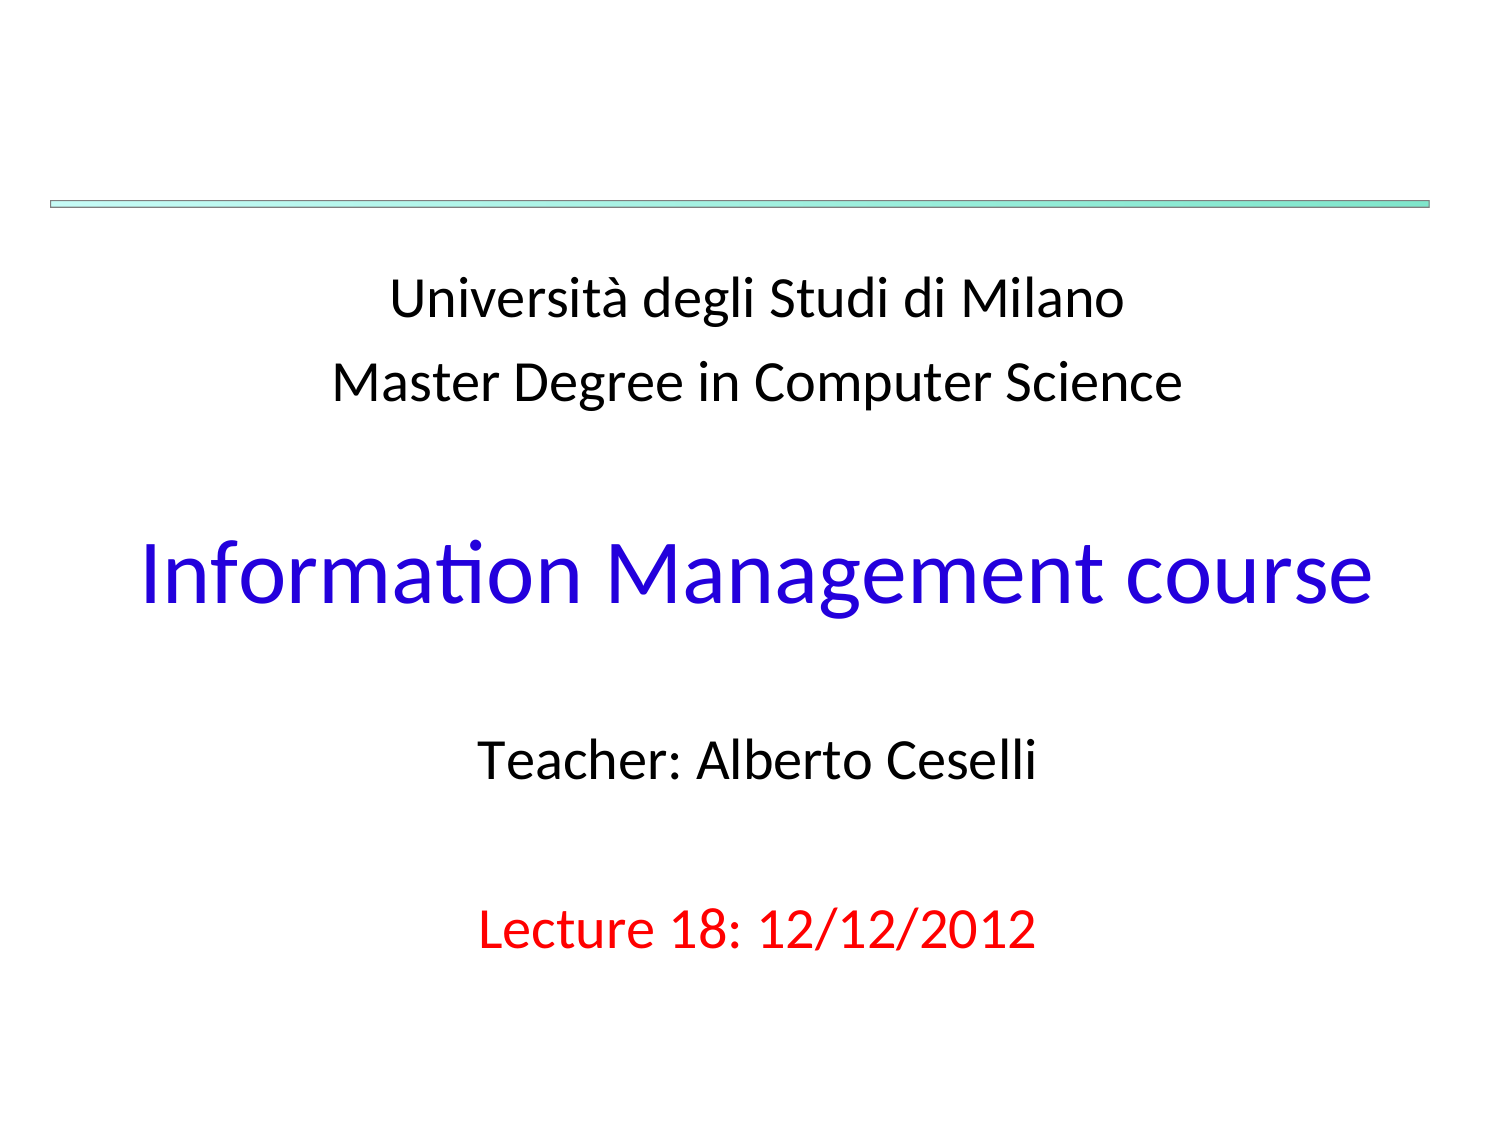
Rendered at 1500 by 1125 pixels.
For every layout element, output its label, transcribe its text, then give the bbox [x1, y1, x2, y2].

subtitle Università degli Studi di Milano Master Degree in Computer Science Information Management course Teacher: Alberto Ceselli Lecture 18: 12/12/2012 [124, 55, 1391, 1125]
